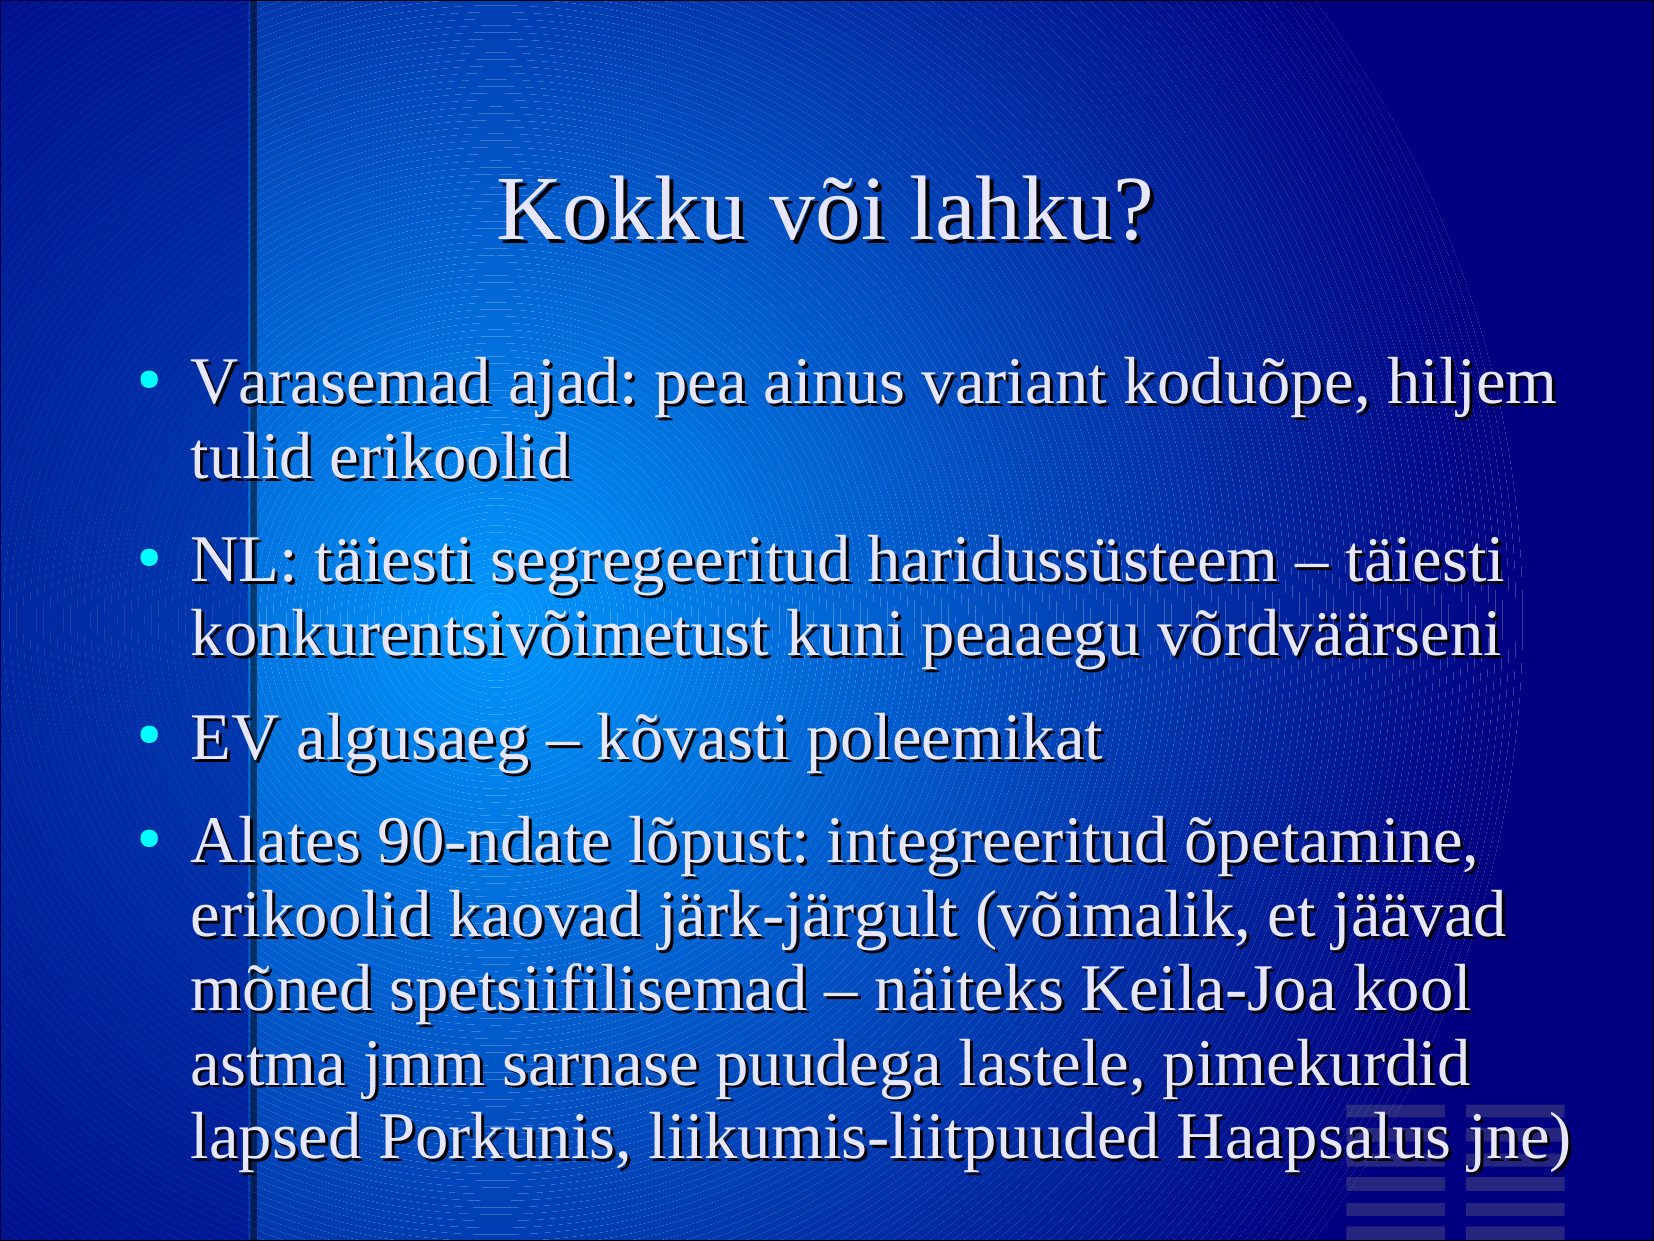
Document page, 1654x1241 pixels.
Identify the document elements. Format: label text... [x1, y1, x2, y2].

list Varasemad ajad: pea ainus variant koduõpe, hiljem tulid erikoolid NL: täiesti segregeeritud haridussüsteem – täiesti konkurentsivõimetust kuni peaaegu võrdväärseni EV algusaeg – kõvasti poleemikat Alates 90-ndate lõpust: integreeritud õpetamine, erikoolid kaovad järk-järgult (võimalik, et jäävad mõned spetsiifilisemad – näiteks Keila-Joa kool astma jmm sarnase puudega lastele, pimekurdid lapsed Porkunis, liikumis-liitpuuded Haapsalus jne) [119, 344, 1595, 1174]
title Kokku või lahku? [119, 104, 1533, 313]
